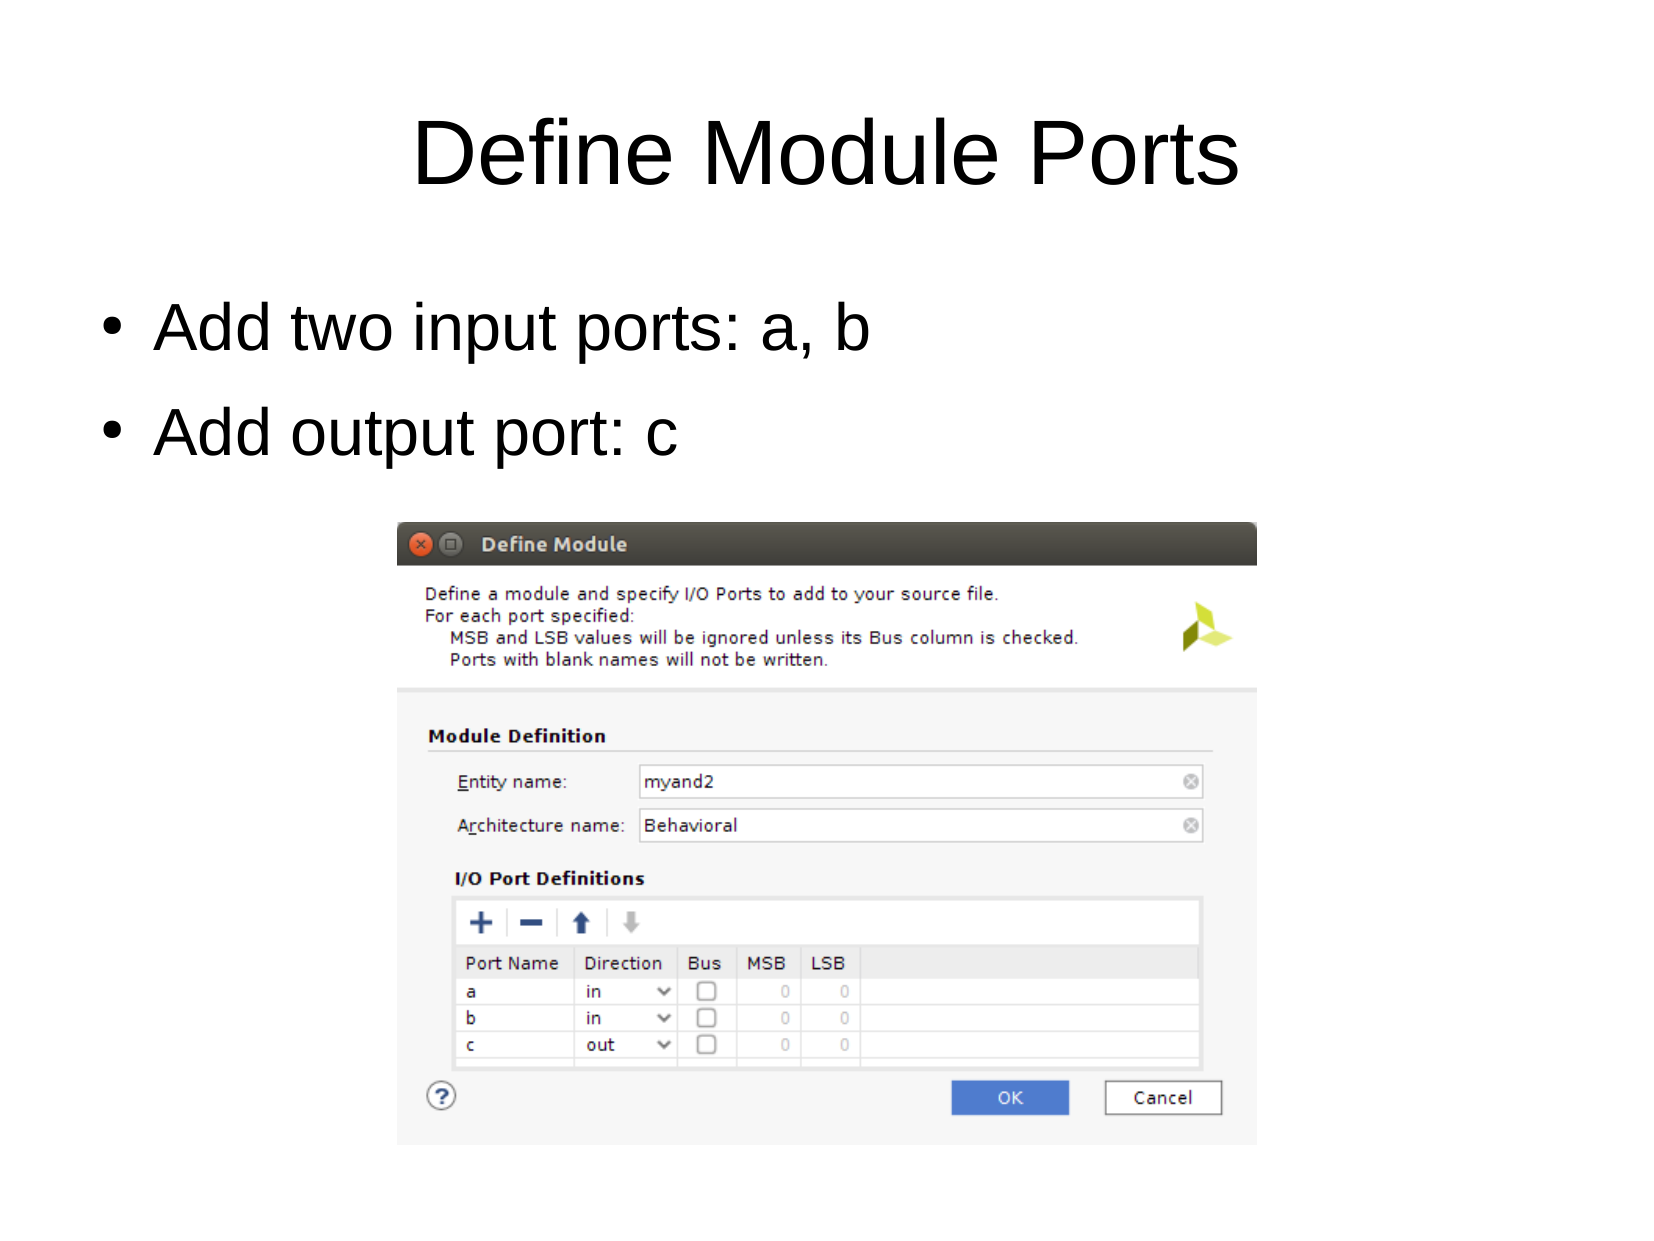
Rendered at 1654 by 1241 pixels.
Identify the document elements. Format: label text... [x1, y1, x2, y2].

title Define Module Ports [82, 49, 1571, 257]
picture [397, 522, 1257, 1145]
list Add two input ports: a, b Add output port: c [82, 290, 1571, 1010]
